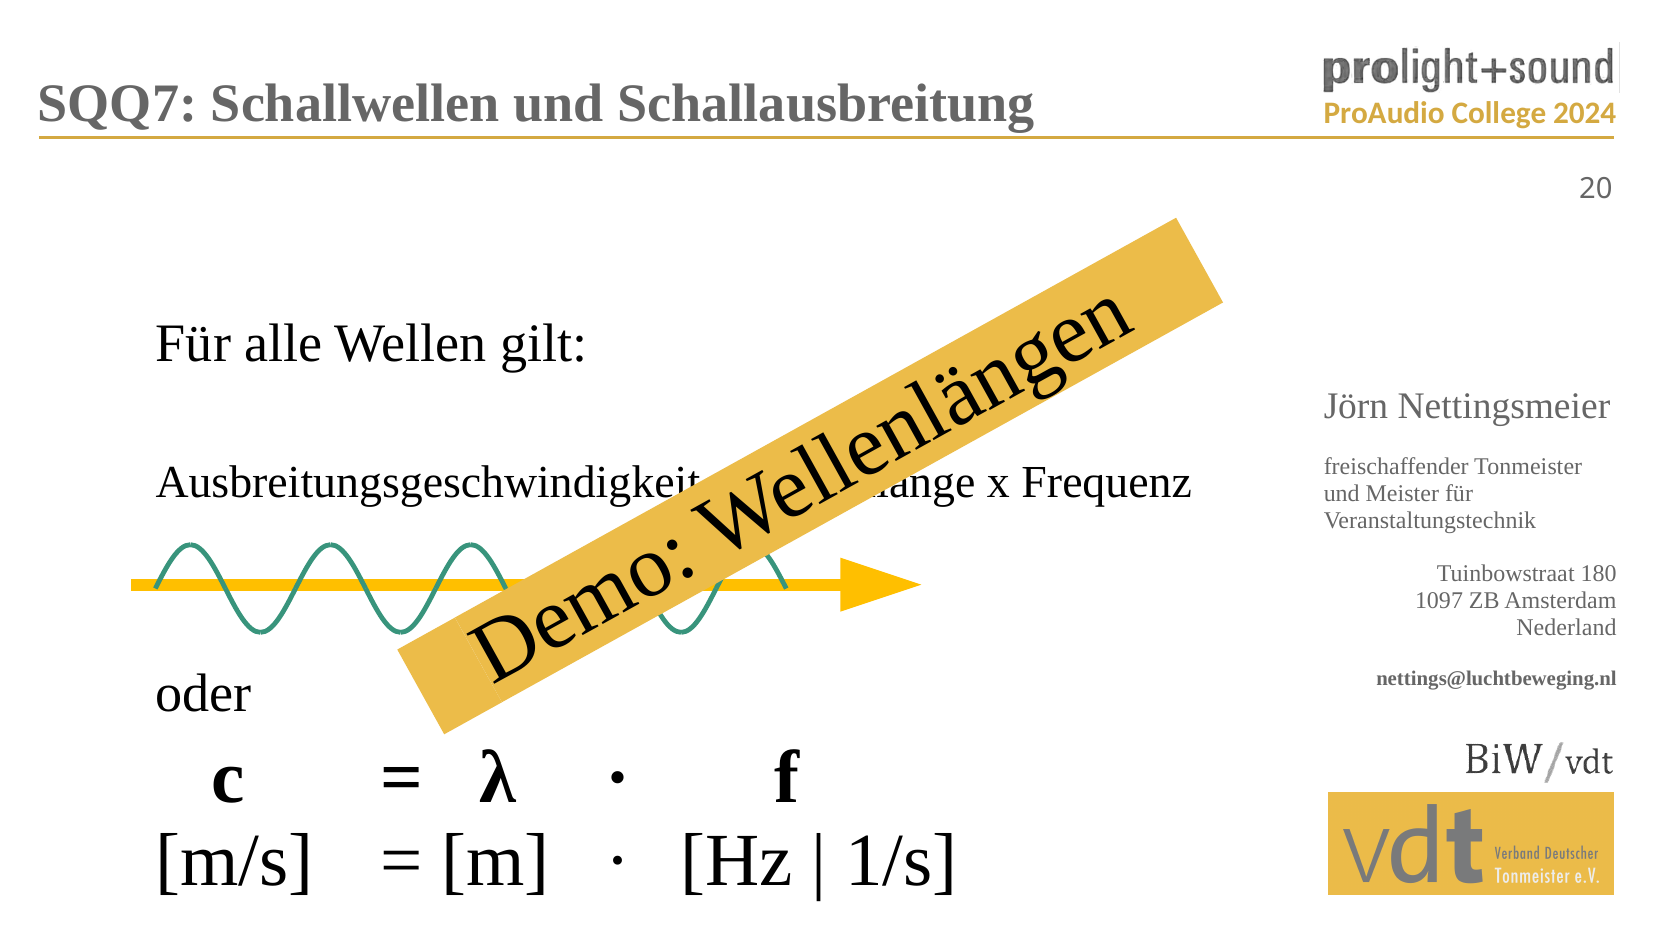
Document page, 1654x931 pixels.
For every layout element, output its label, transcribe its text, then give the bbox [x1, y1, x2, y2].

text_box Demo: Wellenlängen [380, 109, 1416, 757]
list Die zweite Quelle kann auch eine Reflexion sein. [1462, 738, 1619, 784]
list Für alle Wellen gilt: Ausbreitungsgeschwindigkeit = Wellenlänge x Frequenz oder c = λ · f [m/s] = [m] · [Hz | 1/s] [37, 187, 1313, 913]
picture [1318, 42, 1620, 93]
picture [659, 534, 862, 636]
title SQQ7: Schallwellen und Schallausbreitung [37, 43, 1275, 164]
picture [95, 534, 588, 636]
